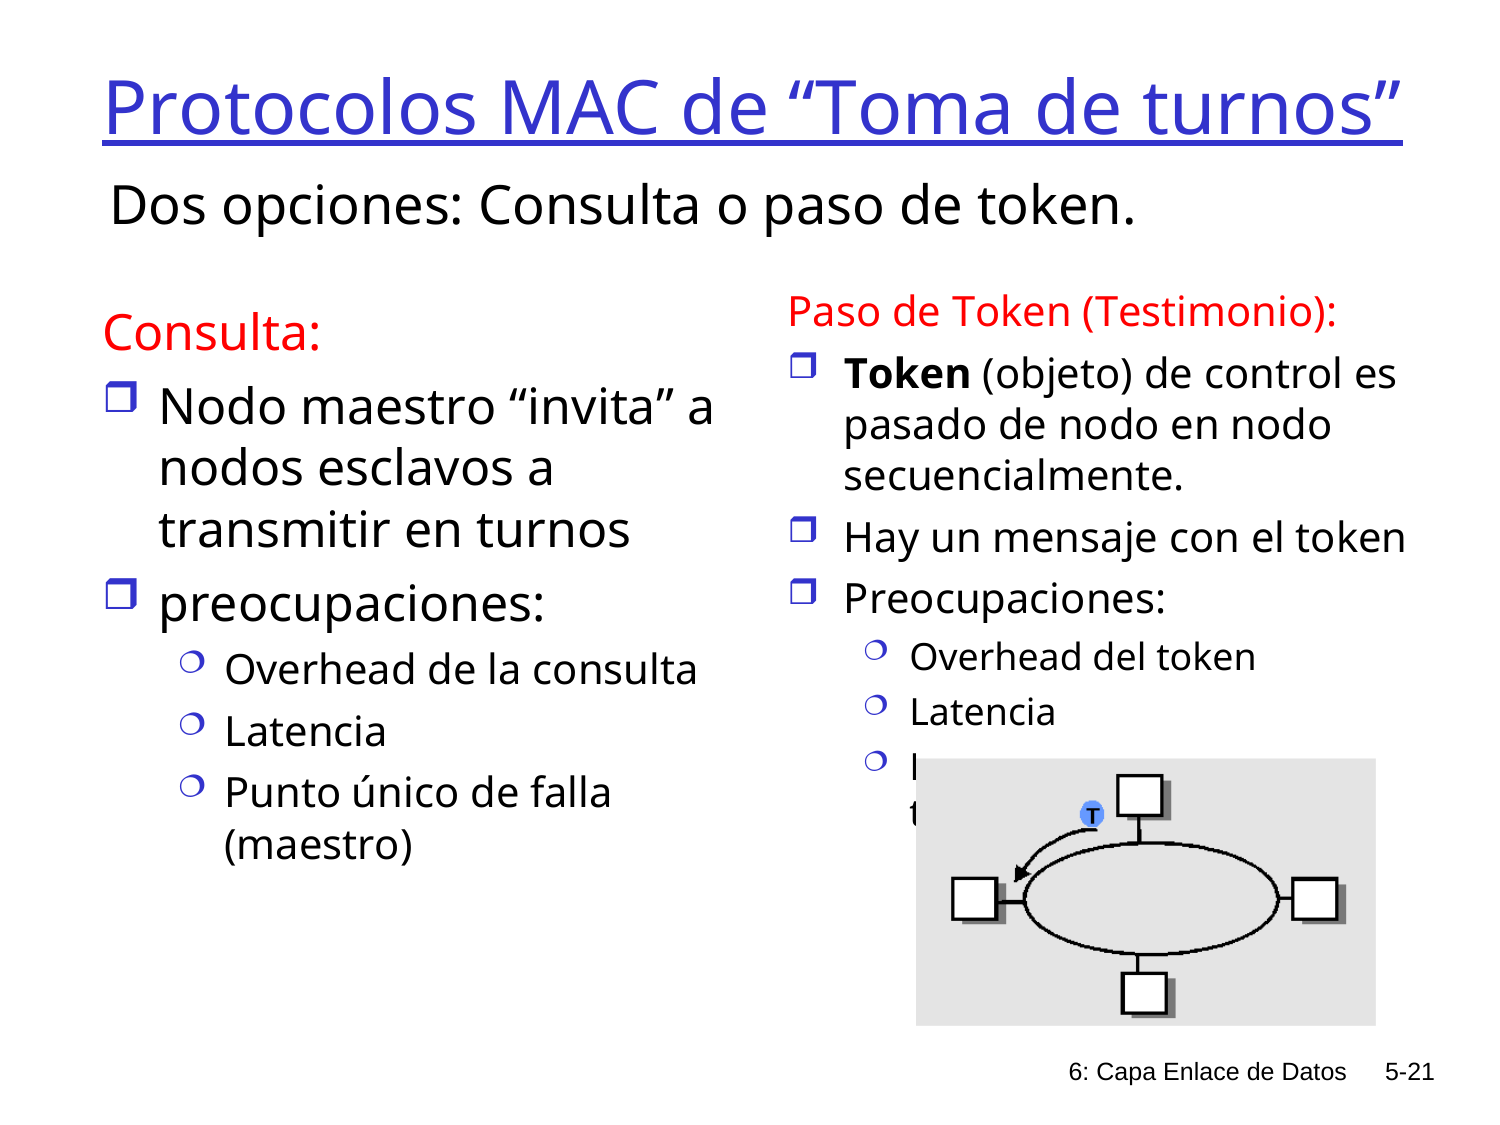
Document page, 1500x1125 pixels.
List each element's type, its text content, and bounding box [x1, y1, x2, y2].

list Paso de Token (Testimonio): Token (objeto) de control es pasado de nodo en nodo secuencialmente. Hay un mensaje con el token Preocupaciones: Overhead del token Latencia Punto único de falla (el token) [772, 277, 1426, 1027]
text_box Dos opciones: Consulta o paso de token. [94, 170, 1195, 251]
picture [916, 742, 1377, 1027]
list Consulta: Nodo maestro “invita” a nodos esclavos a transmitir en turnos preocupaciones: Overhead de la consulta Latencia Punto único de falla (maestro) [87, 293, 741, 1027]
title Protocolos MAC de “Toma de turnos” [87, 23, 1426, 188]
